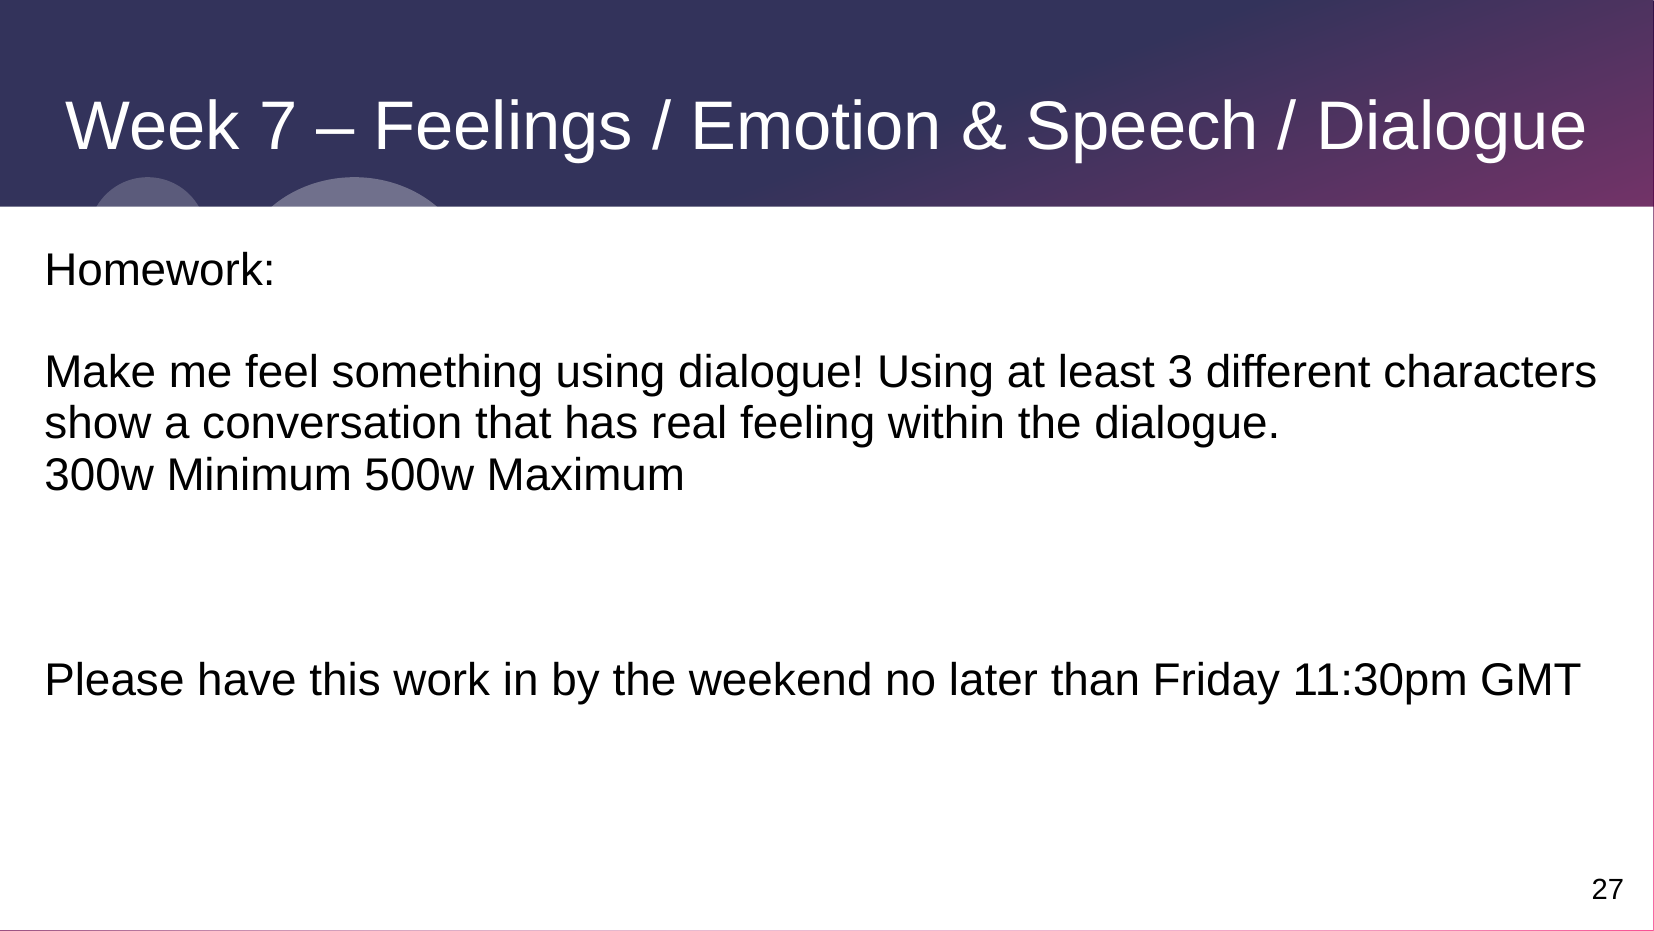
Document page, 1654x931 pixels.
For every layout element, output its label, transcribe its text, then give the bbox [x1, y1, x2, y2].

text_box Homework: Make me feel something using dialogue! Using at least 3 different characters show a conversation that has real feeling within the dialogue. 300w Minimum 500w Maximum Please have this work in by the weekend no later than Friday 11:30pm GMT [29, 236, 1625, 916]
title Week 7 – Feelings / Emotion & Speech / Dialogue [29, 44, 1625, 207]
